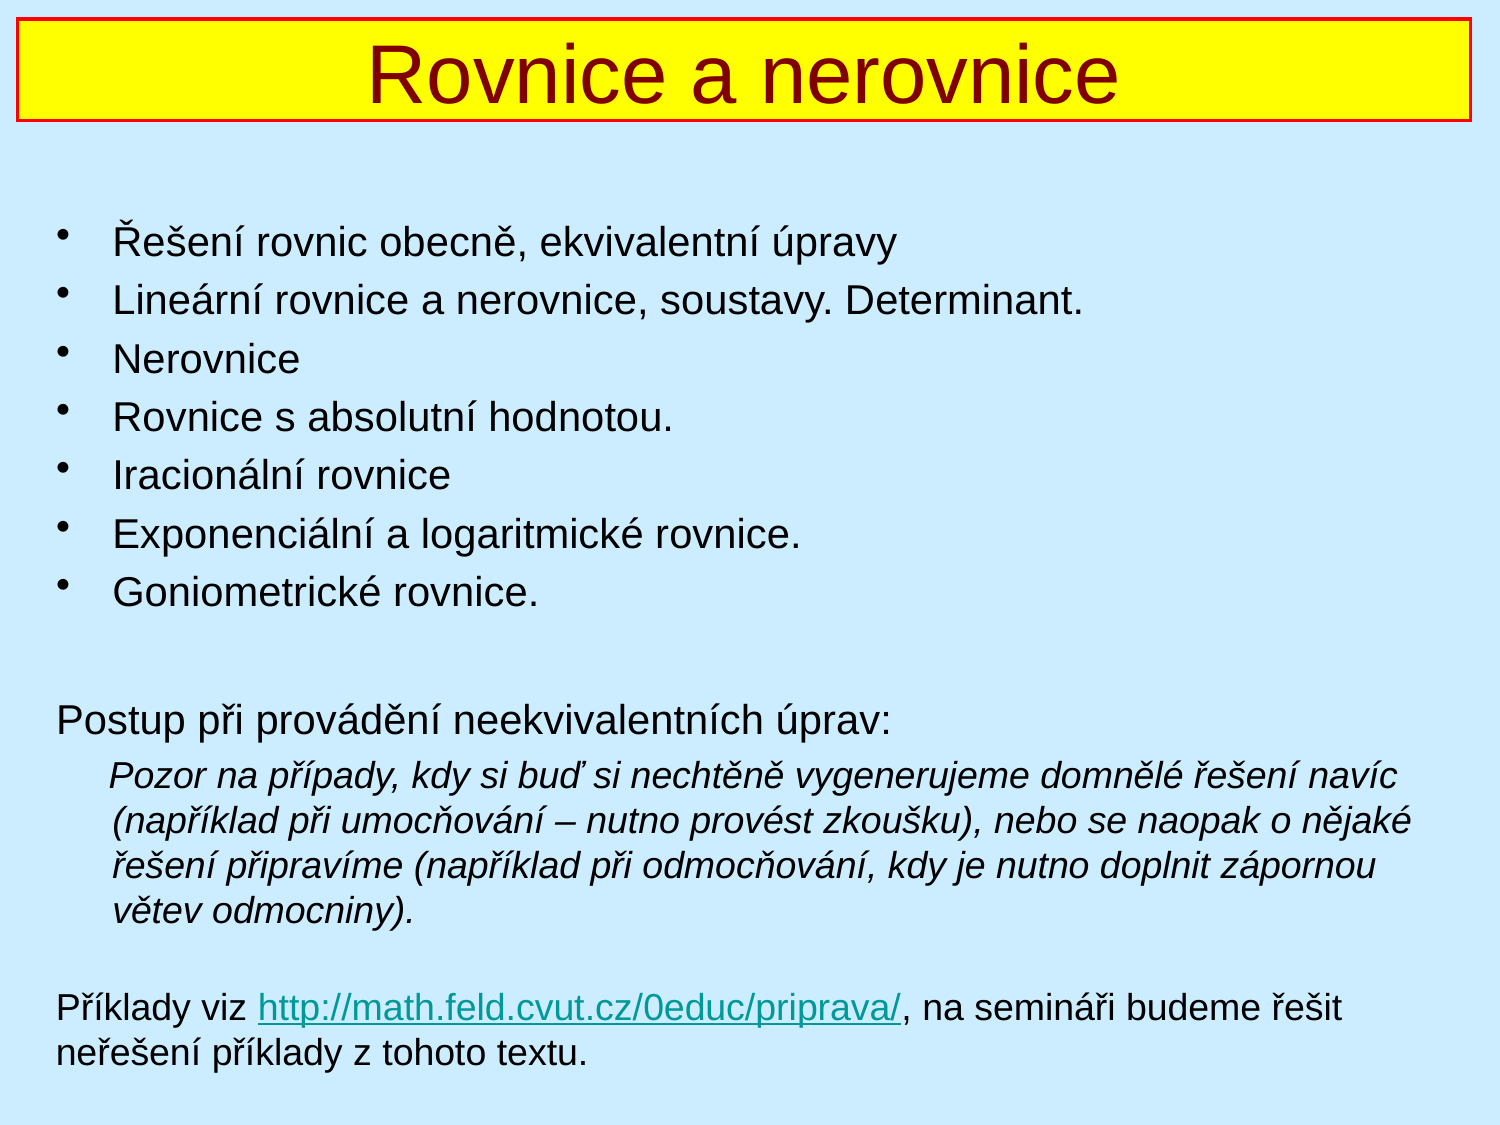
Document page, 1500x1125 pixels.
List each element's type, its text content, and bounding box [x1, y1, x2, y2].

text_box Řešení rovnic obecně, ekvivalentní úpravy Lineární rovnice a nerovnice, soustavy. Determinant. Nerovnice Rovnice s absolutní hodnotou. Iracionální rovnice Exponenciální a logaritmické rovnice. Goniometrické rovnice. Postup při provádění neekvivalentních úprav: Pozor na případy, kdy si buď si nechtěně vygenerujeme domnělé řešení navíc (například při umocňování – nutno provést zkoušku), nebo se naopak o nějaké řešení připravíme (například při odmocňování, kdy je nutno doplnit zápornou větev odmocniny). [41, 148, 1436, 646]
title Rovnice a nerovnice [17, 19, 1471, 121]
text_box Příklady viz http://math.feld.cvut.cz/0educ/priprava/, na semináři budeme řešit neřešení příklady z tohoto textu. [41, 976, 1436, 1081]
